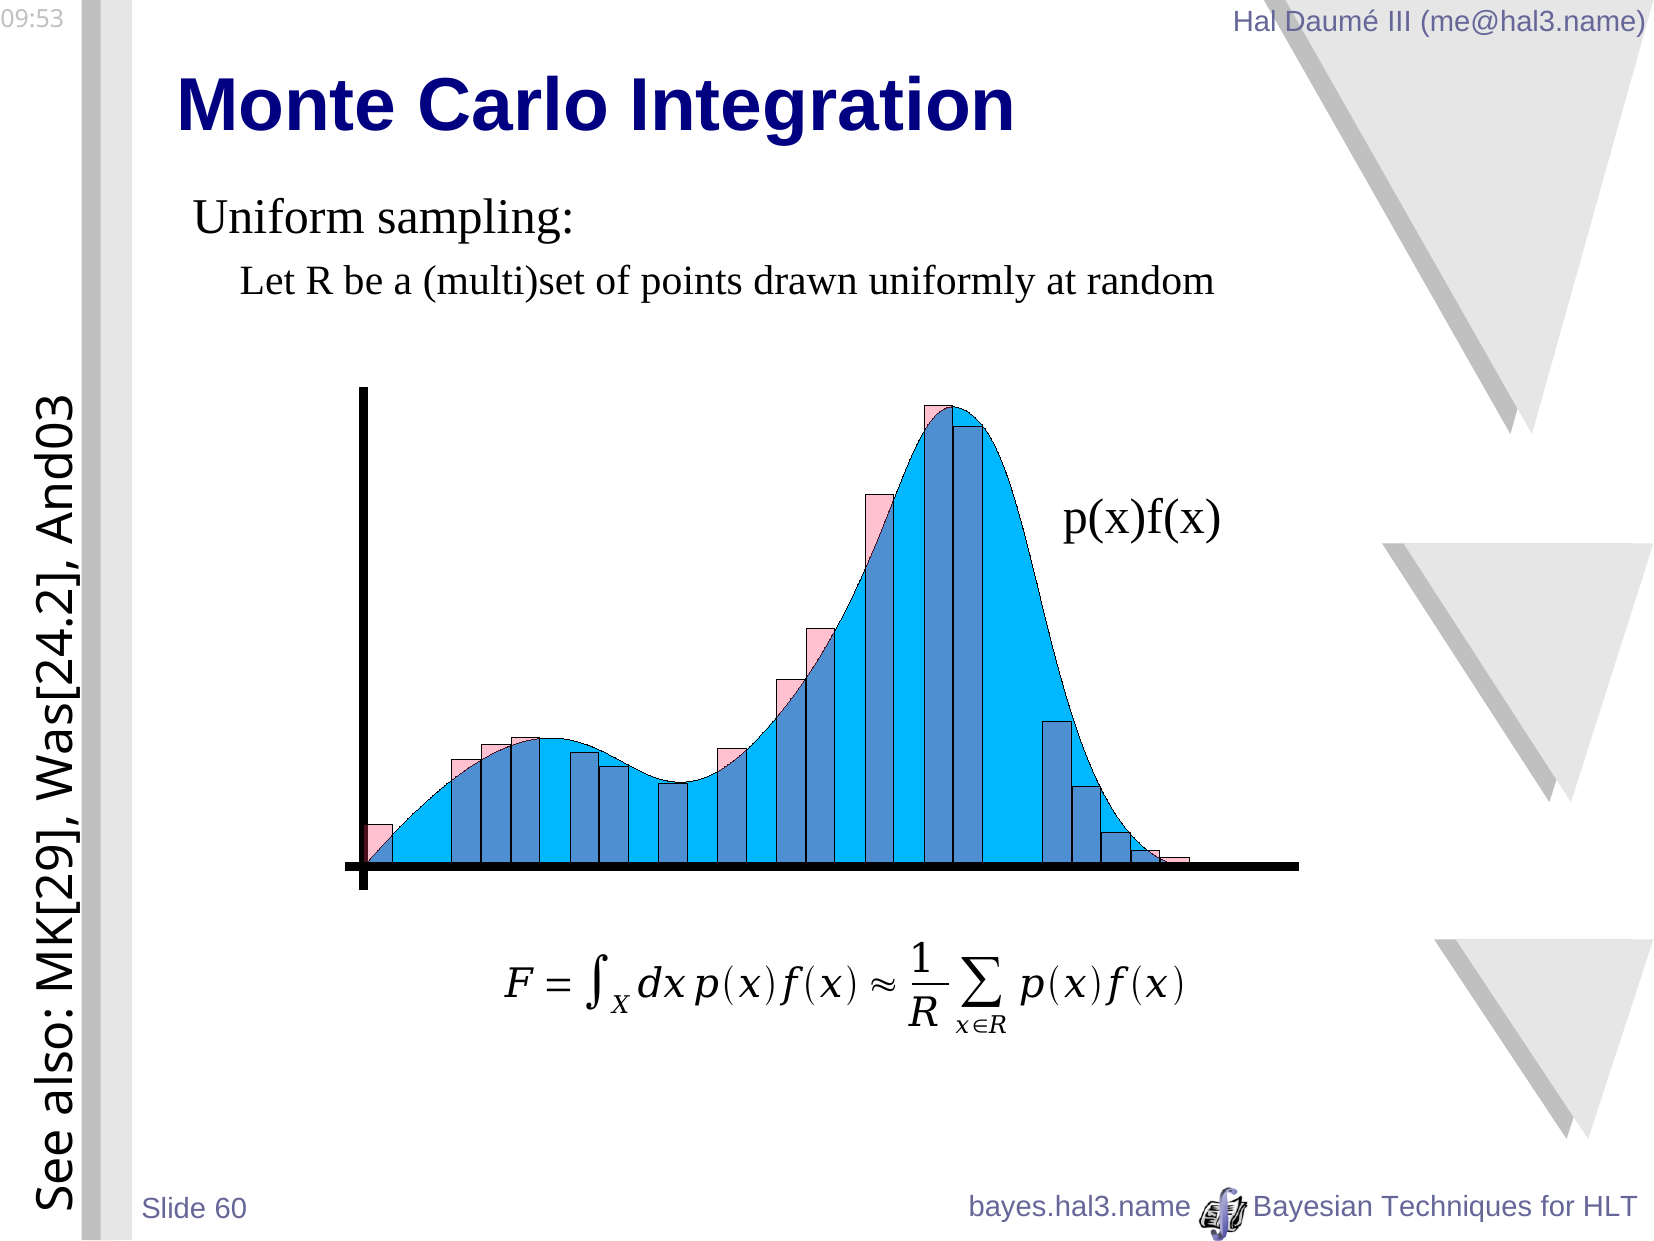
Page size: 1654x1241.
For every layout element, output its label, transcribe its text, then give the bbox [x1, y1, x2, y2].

text_box [363, 405, 1190, 862]
list Uniform sampling: Let R be a (multi)set of points drawn uniformly at random [180, 188, 1512, 1127]
text_box See also: MK[29], Was[24.2], And03 [19, 664, 80, 1213]
chart [498, 934, 1187, 1040]
title Monte Carlo Integration [176, 44, 1509, 166]
text_box p(x)f(x) [1062, 488, 1223, 550]
picture [1198, 1186, 1248, 1241]
